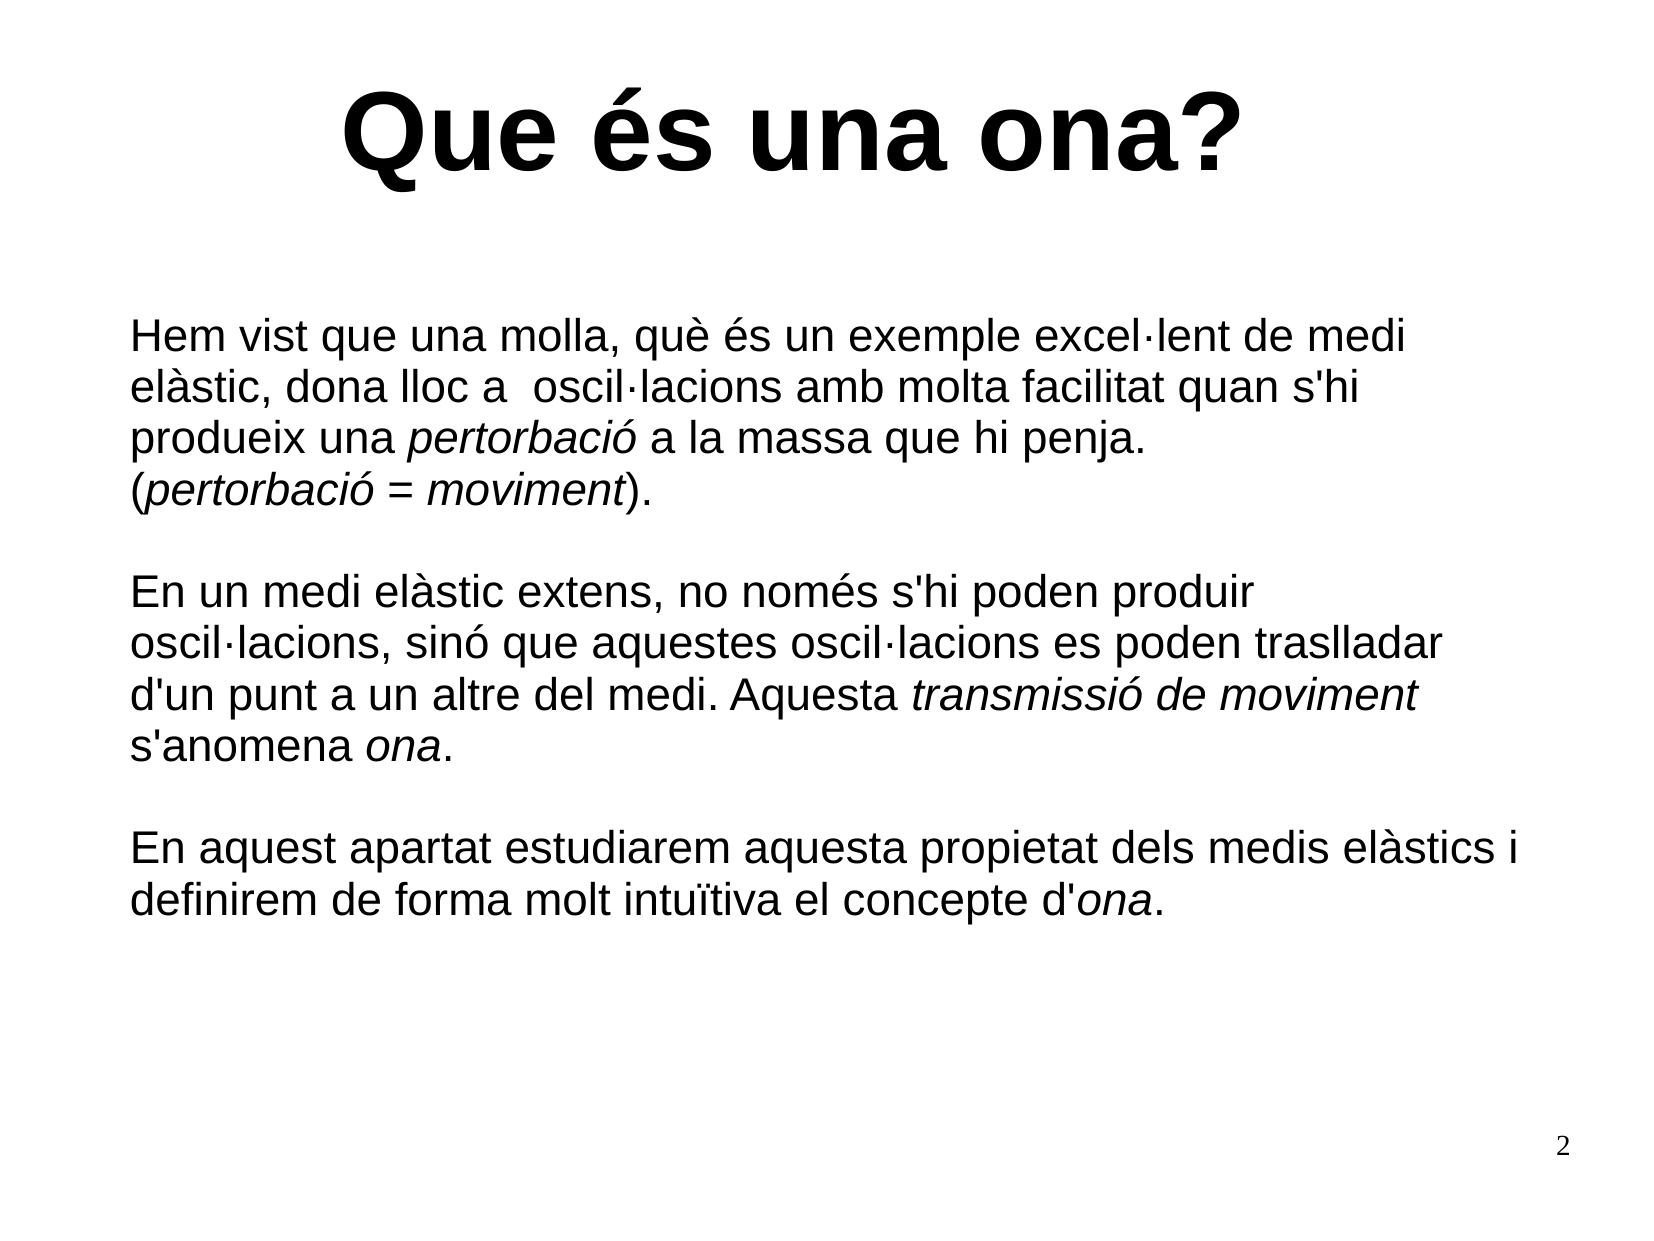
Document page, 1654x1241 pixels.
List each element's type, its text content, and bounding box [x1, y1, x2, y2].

text_box Que és una ona? [325, 61, 1287, 202]
text_box Hem vist que una molla, què és un exemple excel·lent de medi elàstic, dona lloc a oscil·lacions amb molta facilitat quan s'hi produeix una pertorbació a la massa que hi penja. (pertorbació = moviment). En un medi elàstic extens, no només s'hi poden produir oscil·lacions, sinó que aquestes oscil·lacions es poden traslladar d'un punt a un altre del medi. Aquesta transmissió de moviment s'anomena ona. En aquest apartat estudiarem aquesta propietat dels medis elàstics i definirem de forma molt intuïtiva el concepte d'ona. [115, 302, 1537, 933]
